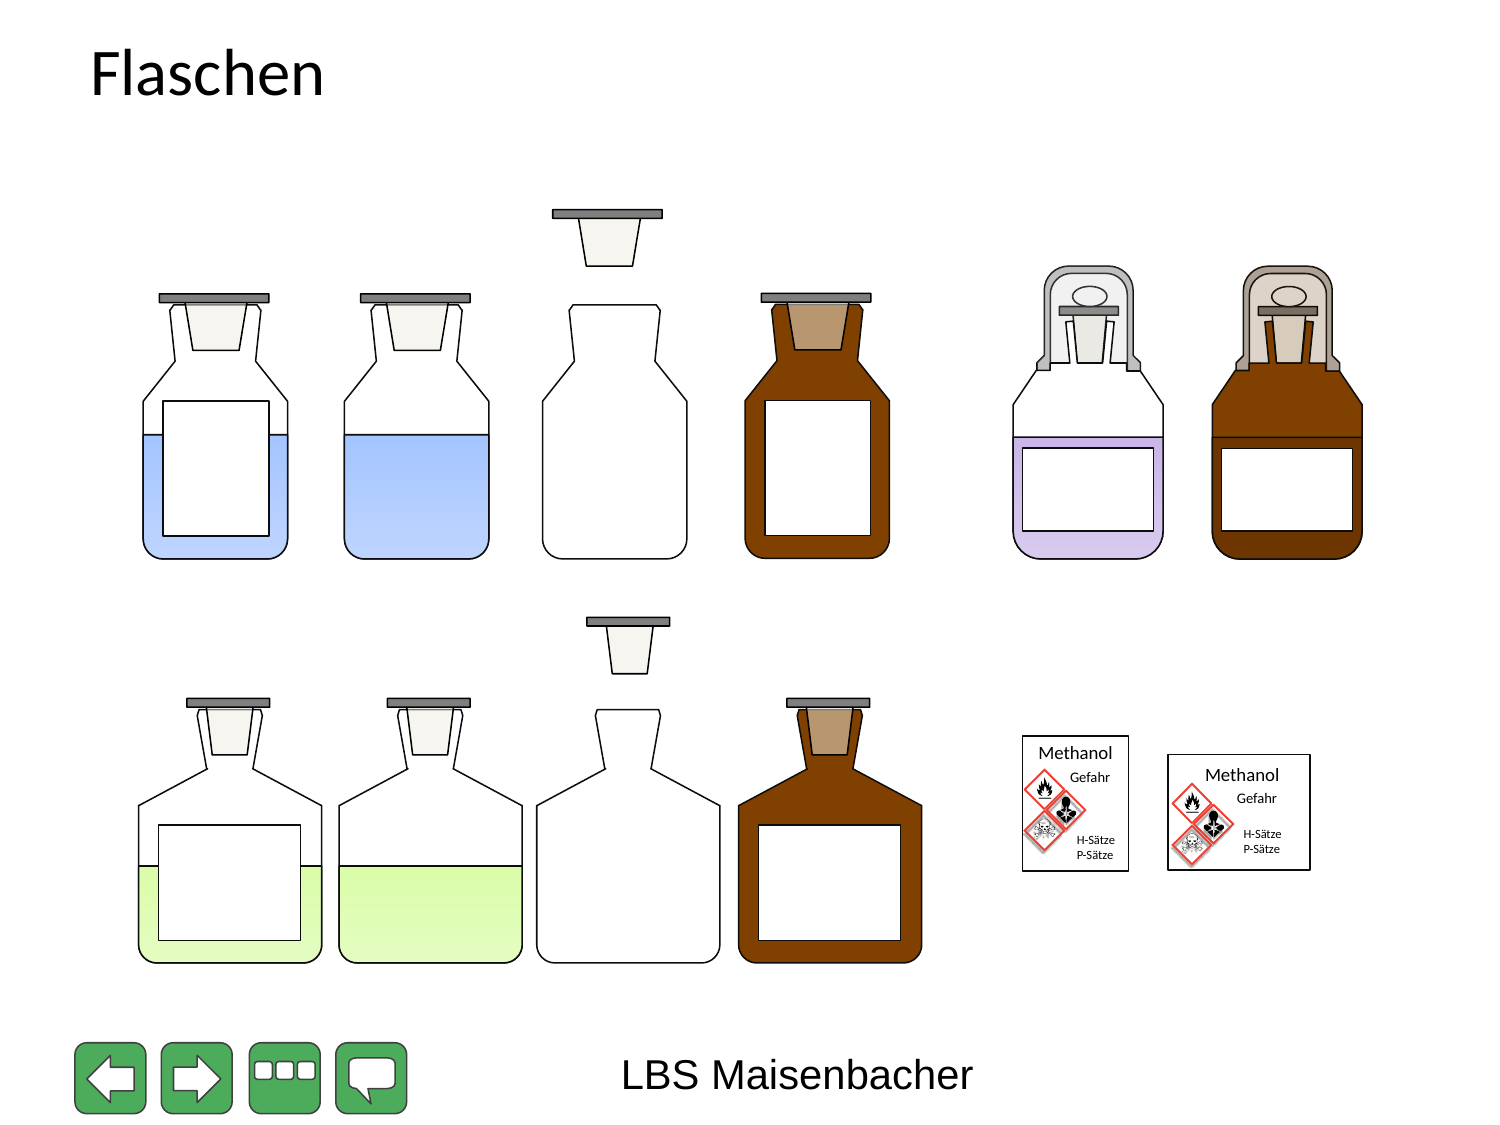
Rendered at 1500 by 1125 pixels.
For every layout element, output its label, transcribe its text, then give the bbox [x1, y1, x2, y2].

text_box [1013, 266, 1164, 559]
text_box [552, 209, 663, 267]
text_box [1023, 769, 1065, 809]
text_box H-Sätze P-Sätze [1237, 819, 1293, 862]
text_box [1211, 755, 1310, 870]
text_box H-Sätze P-Sätze [1071, 826, 1127, 868]
text_box [542, 304, 687, 559]
text_box [738, 698, 922, 963]
text_box [536, 709, 720, 963]
text_box [1168, 755, 1221, 870]
text_box [339, 698, 523, 963]
text_box Gefahr [1221, 781, 1295, 815]
text_box [586, 617, 670, 674]
picture [1171, 803, 1235, 866]
picture [1023, 789, 1087, 852]
text_box [138, 698, 322, 963]
text_box [344, 293, 489, 559]
text_box [143, 293, 288, 559]
text_box [745, 293, 890, 559]
text_box [1212, 266, 1363, 560]
title Flaschen [75, 20, 1426, 110]
text_box Methanol [1189, 754, 1296, 793]
text_box [1023, 794, 1128, 871]
text_box Methanol [1022, 733, 1129, 772]
text_box Gefahr [1055, 760, 1129, 794]
